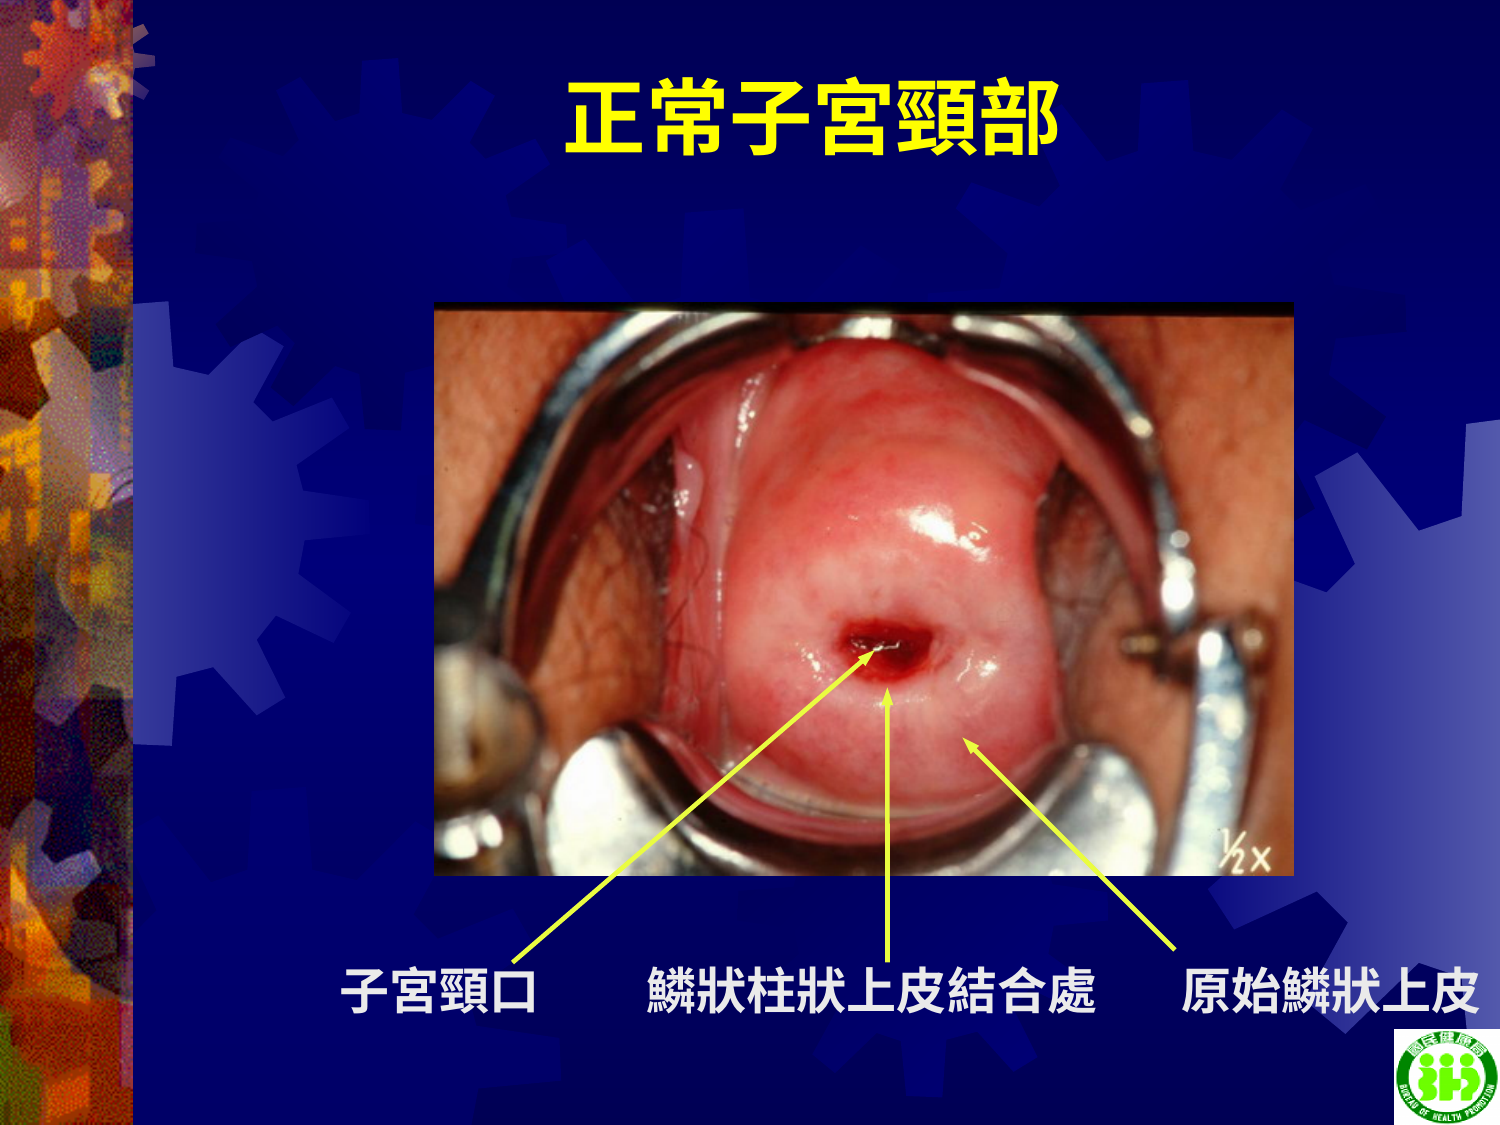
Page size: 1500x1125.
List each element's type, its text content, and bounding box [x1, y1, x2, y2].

title 正常子宮頸部 [174, 50, 1450, 173]
text_box 原始鱗狀上皮 [1166, 952, 1500, 1028]
text_box 子宮頸口 [324, 952, 563, 1028]
picture [434, 302, 1294, 877]
text_box 鱗狀柱狀上皮結合處 [631, 952, 1139, 1028]
